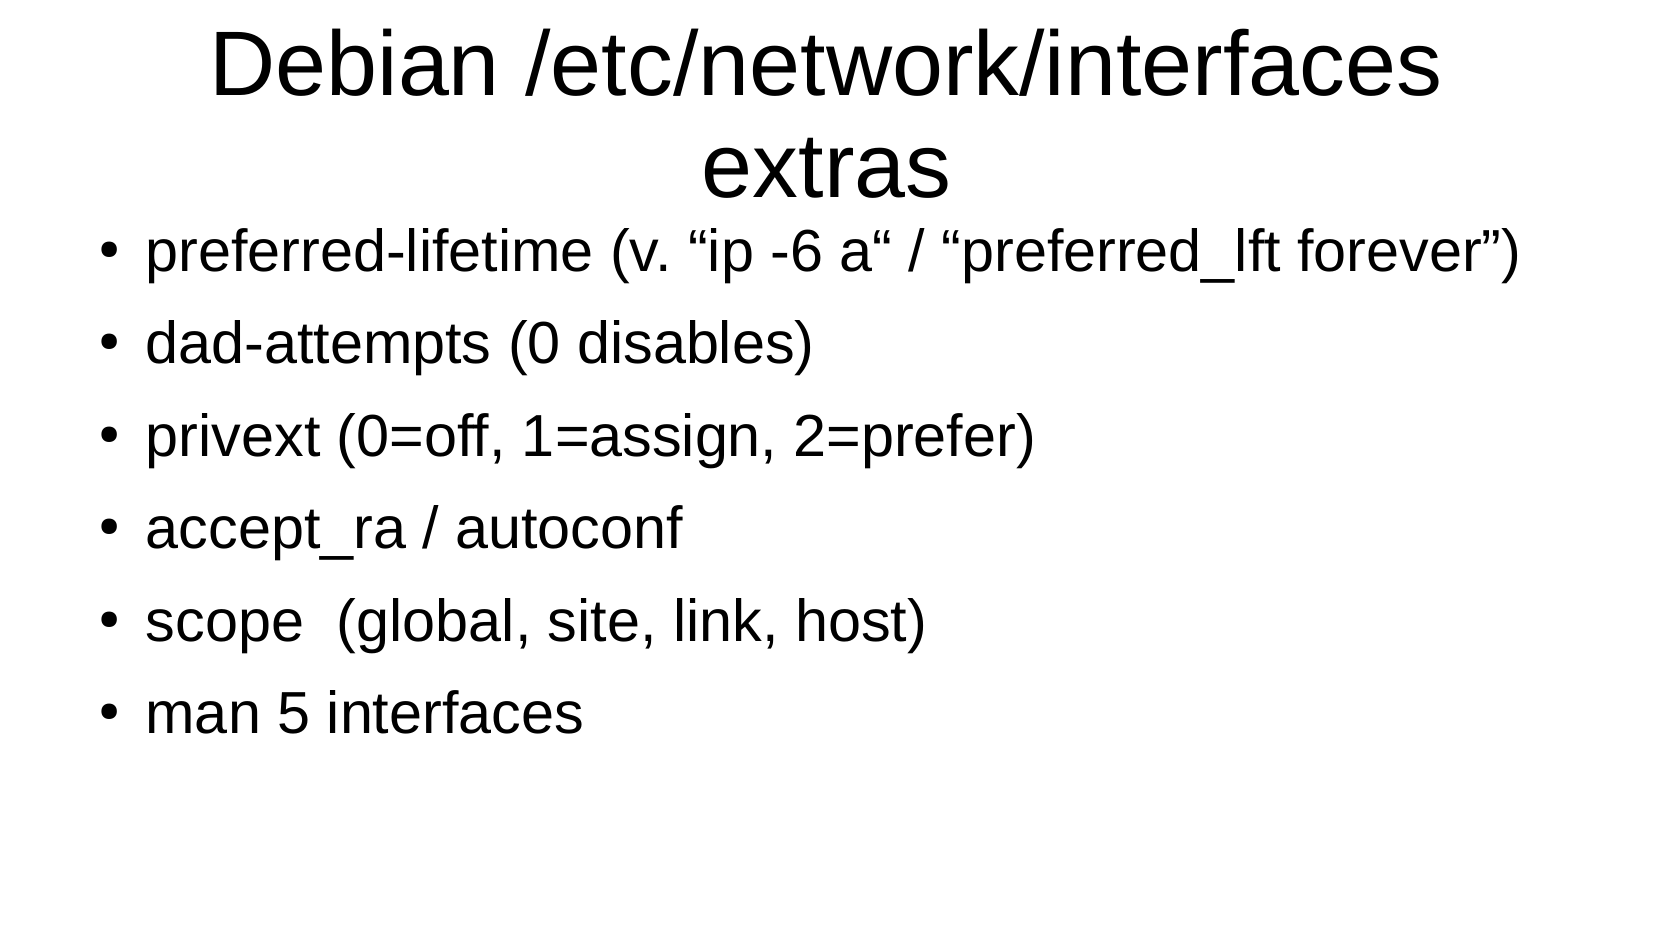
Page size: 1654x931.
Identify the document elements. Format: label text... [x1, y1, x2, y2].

list preferred-lifetime (v. “ip -6 a“ / “preferred_lft forever”) dad-attempts (0 disables) privext (0=off, 1=assign, 2=prefer) accept_ra / autoconf scope (global, site, link, host) man 5 interfaces [82, 217, 1571, 758]
title Debian /etc/network/interfaces extras [82, 12, 1571, 217]
